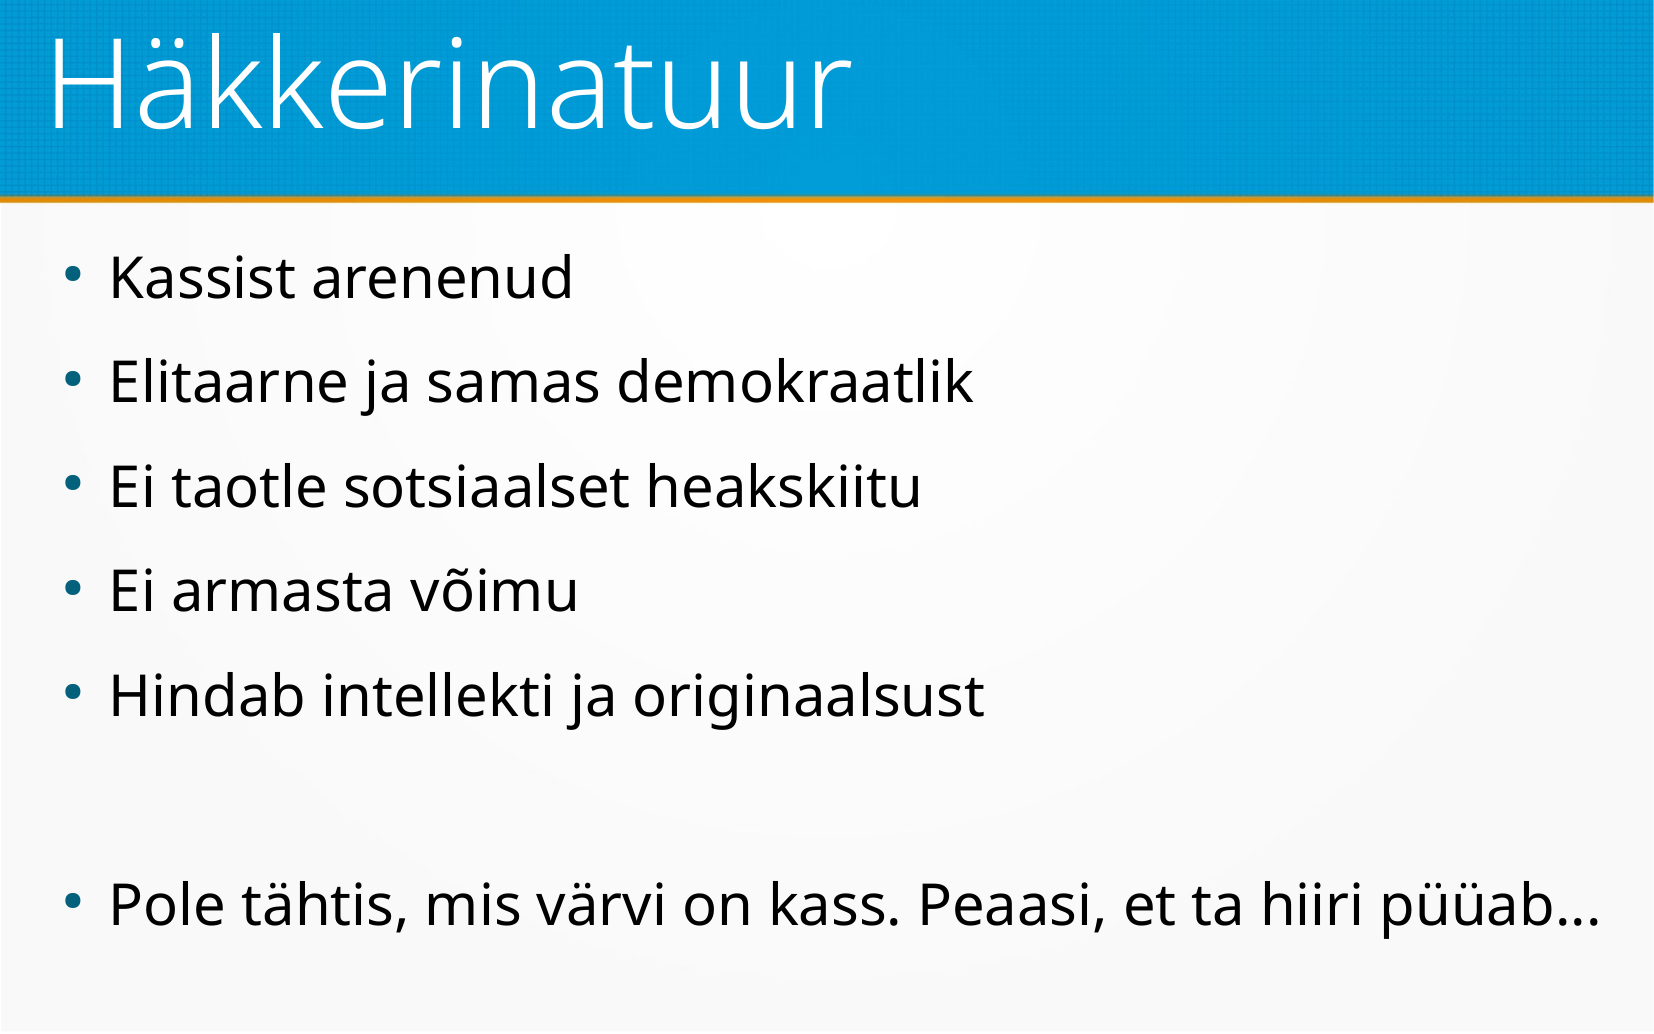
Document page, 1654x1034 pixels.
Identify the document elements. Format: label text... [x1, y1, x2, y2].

title Häkkerinatuur [43, 0, 1619, 166]
list Kassist arenenud Elitaarne ja samas demokraatlik Ei taotle sotsiaalset heakskiitu Ei armasta võimu Hindab intellekti ja originaalsust Pole tähtis, mis värvi on kass. Peaasi, et ta hiiri püüab... [47, 236, 1607, 1002]
picture [0, 195, 1654, 1034]
